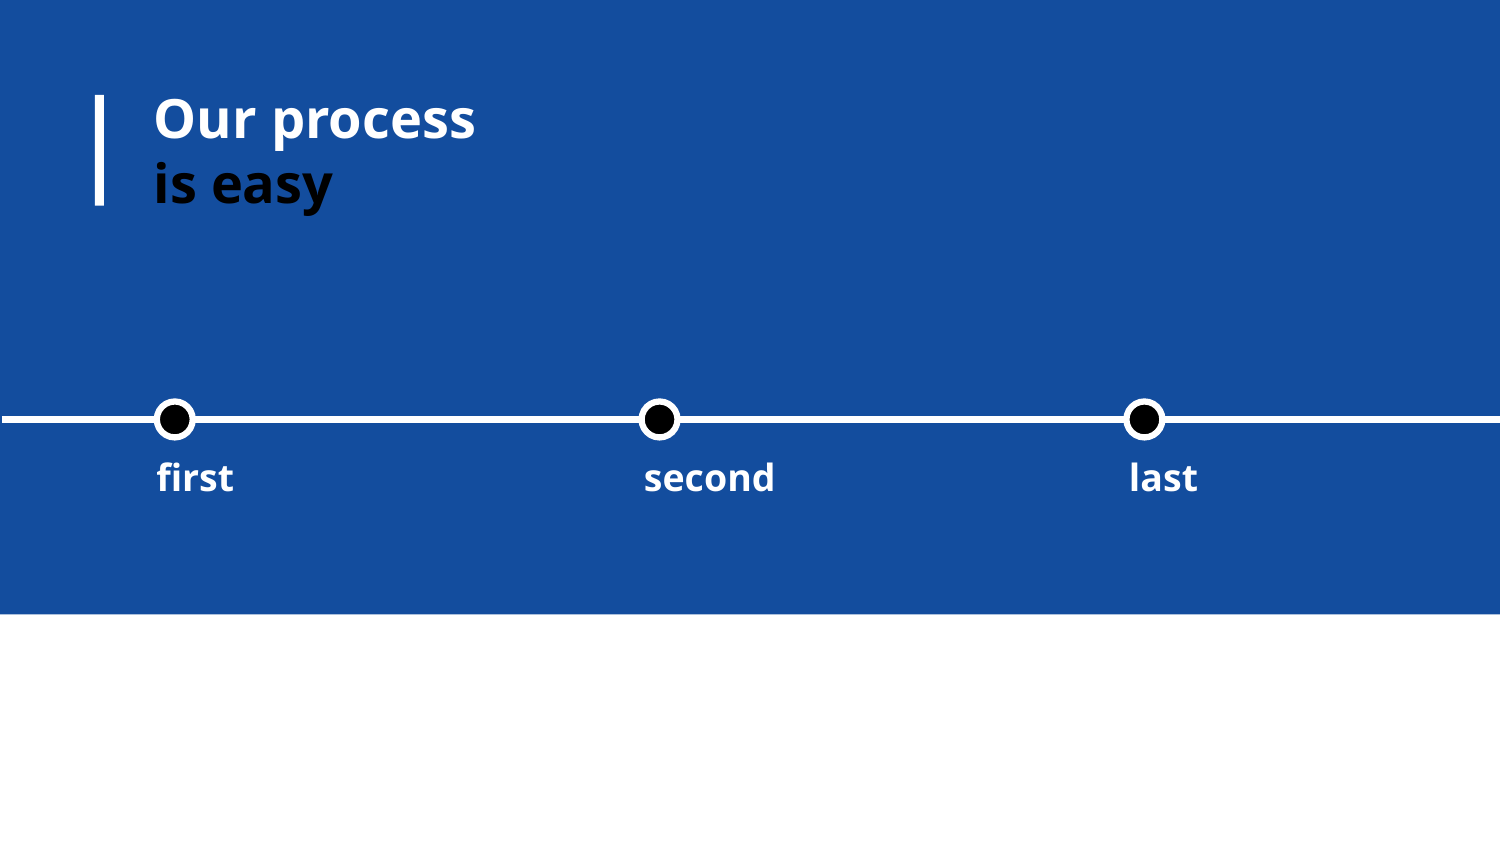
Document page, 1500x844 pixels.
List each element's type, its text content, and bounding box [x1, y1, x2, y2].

text_box [641, 401, 678, 438]
text_box [156, 401, 193, 438]
text_box last [1113, 439, 1291, 507]
text_box second [629, 439, 823, 507]
text_box [1126, 401, 1163, 438]
title Our process is easy [138, 69, 668, 210]
text_box first [141, 439, 335, 507]
